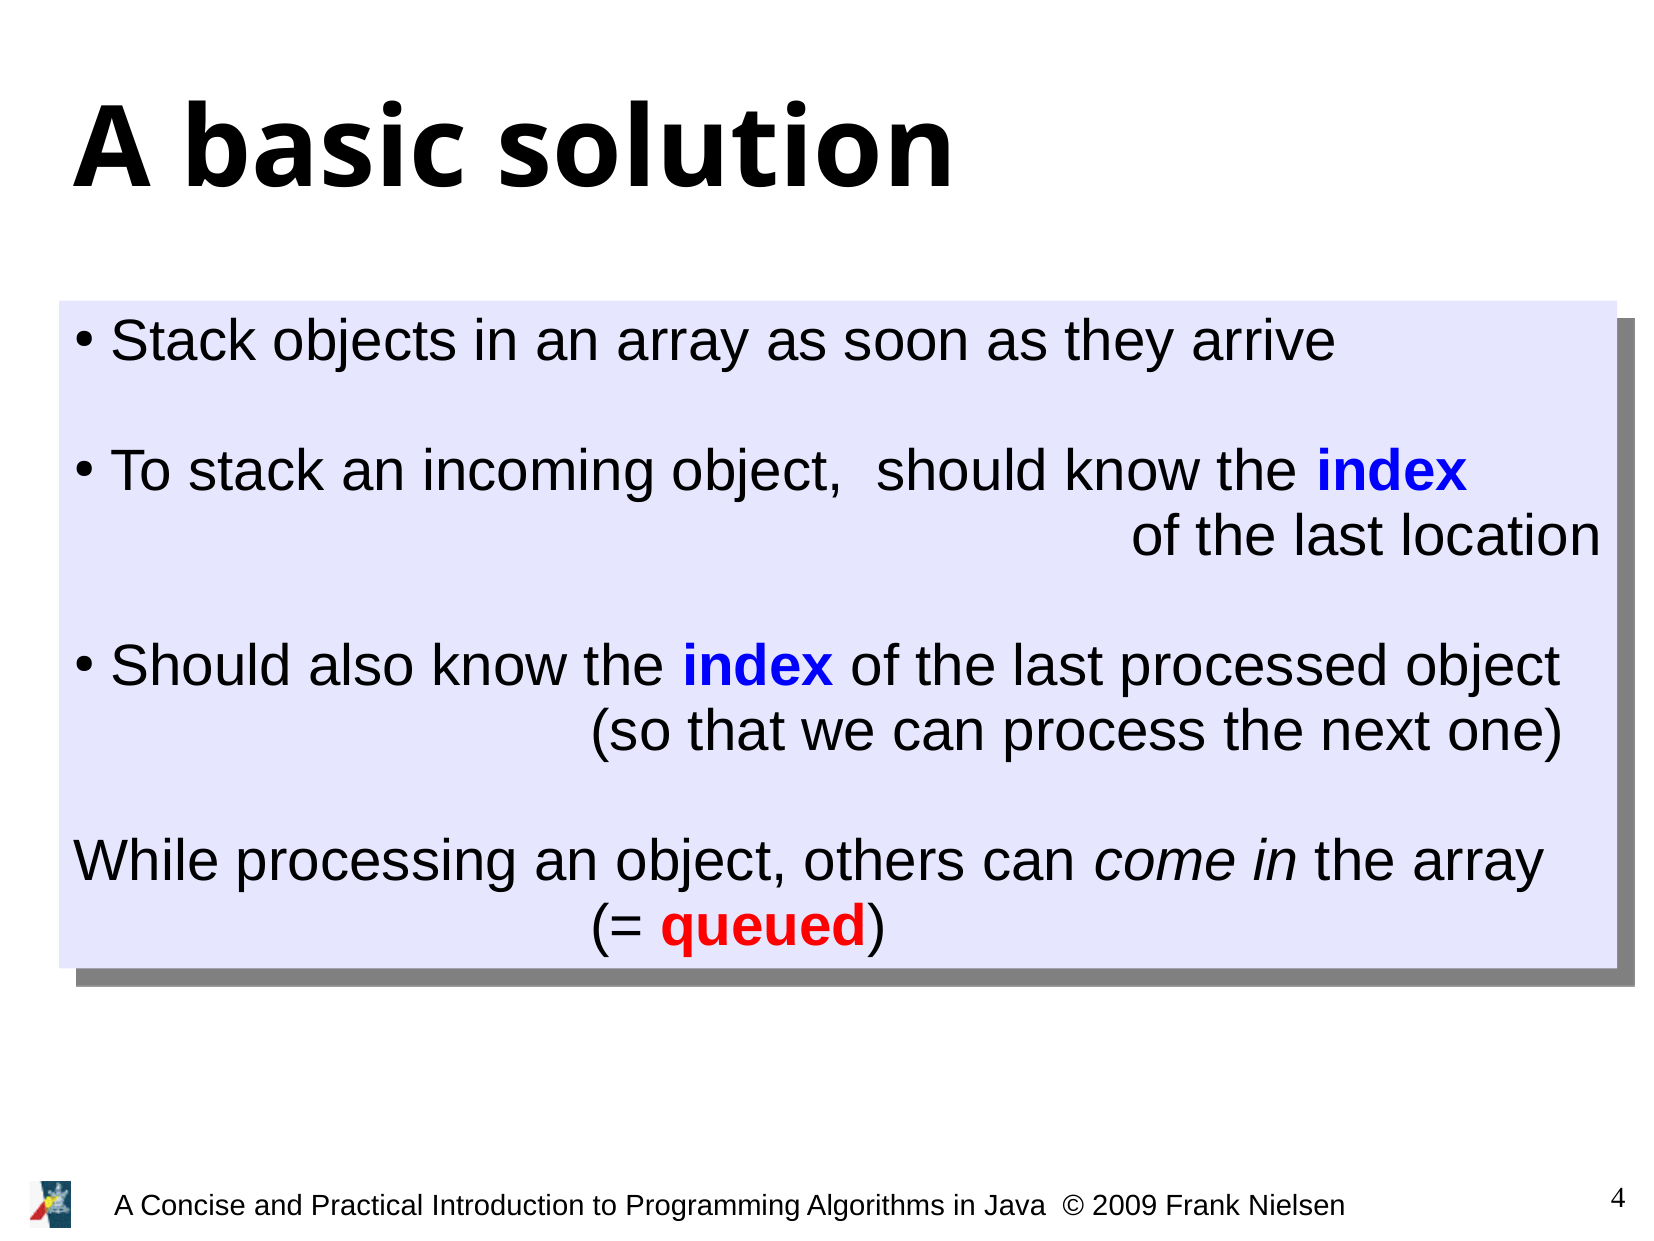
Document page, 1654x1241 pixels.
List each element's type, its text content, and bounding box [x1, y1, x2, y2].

picture [29, 1181, 71, 1228]
text_box A basic solution [59, 59, 1077, 233]
text_box Stack objects in an array as soon as they arrive To stack an incoming object, should know the index of the last location Should also know the index of the last processed object (so that we can process the next one) While processing an object, others can come in the array (= queued) [59, 300, 1618, 969]
